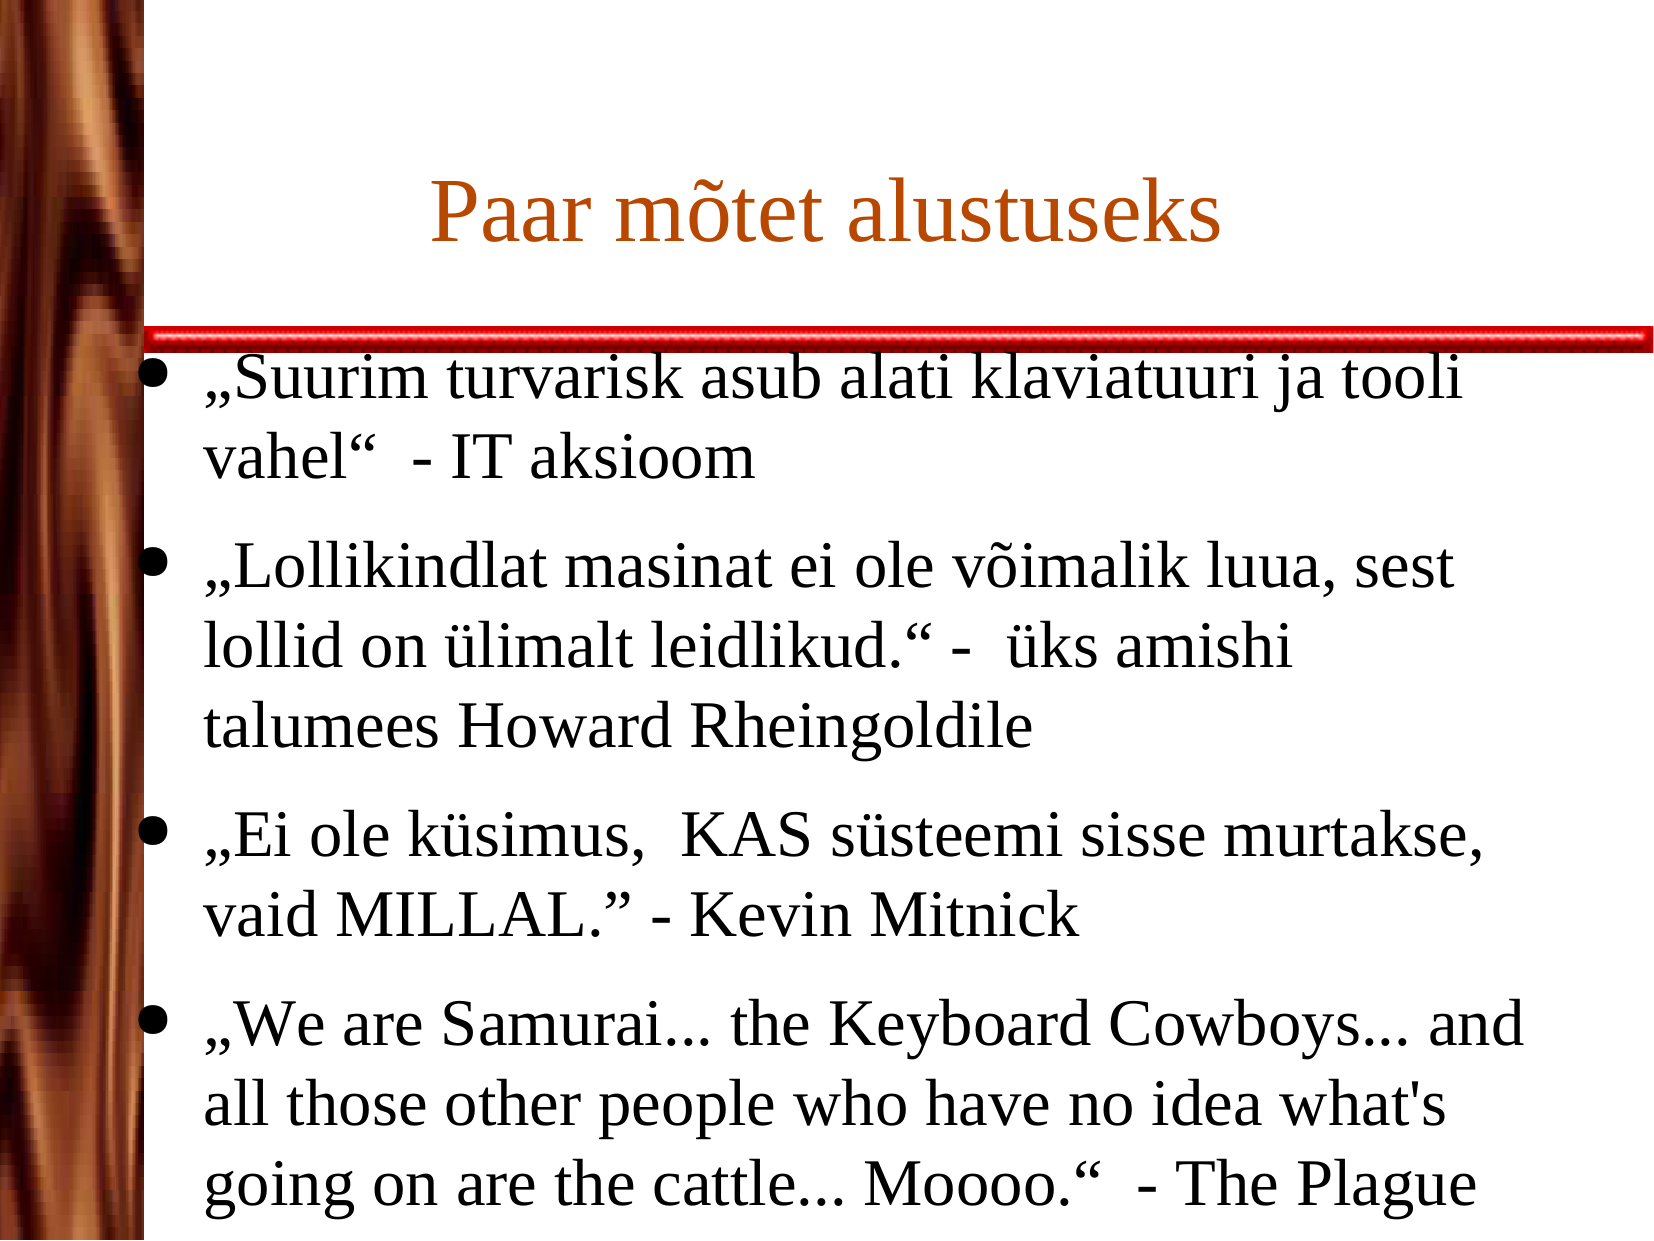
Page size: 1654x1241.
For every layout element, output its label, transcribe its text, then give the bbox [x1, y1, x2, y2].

title Paar mõtet alustuseks [121, 100, 1533, 312]
list „Suurim turvarisk asub alati klaviatuuri ja tooli vahel“ - IT aksioom „Lollikindlat masinat ei ole võimalik luua, sest lollid on ülimalt leidlikud.“ - üks amishi talumees Howard Rheingoldile „Ei ole küsimus, KAS süsteemi sisse murtakse, vaid MILLAL.” - Kevin Mitnick „We are Samurai... the Keyboard Cowboys... and all those other people who have no idea what's going on are the cattle... Moooo.“ - The Plague [121, 332, 1533, 1215]
picture [0, 0, 1654, 1240]
